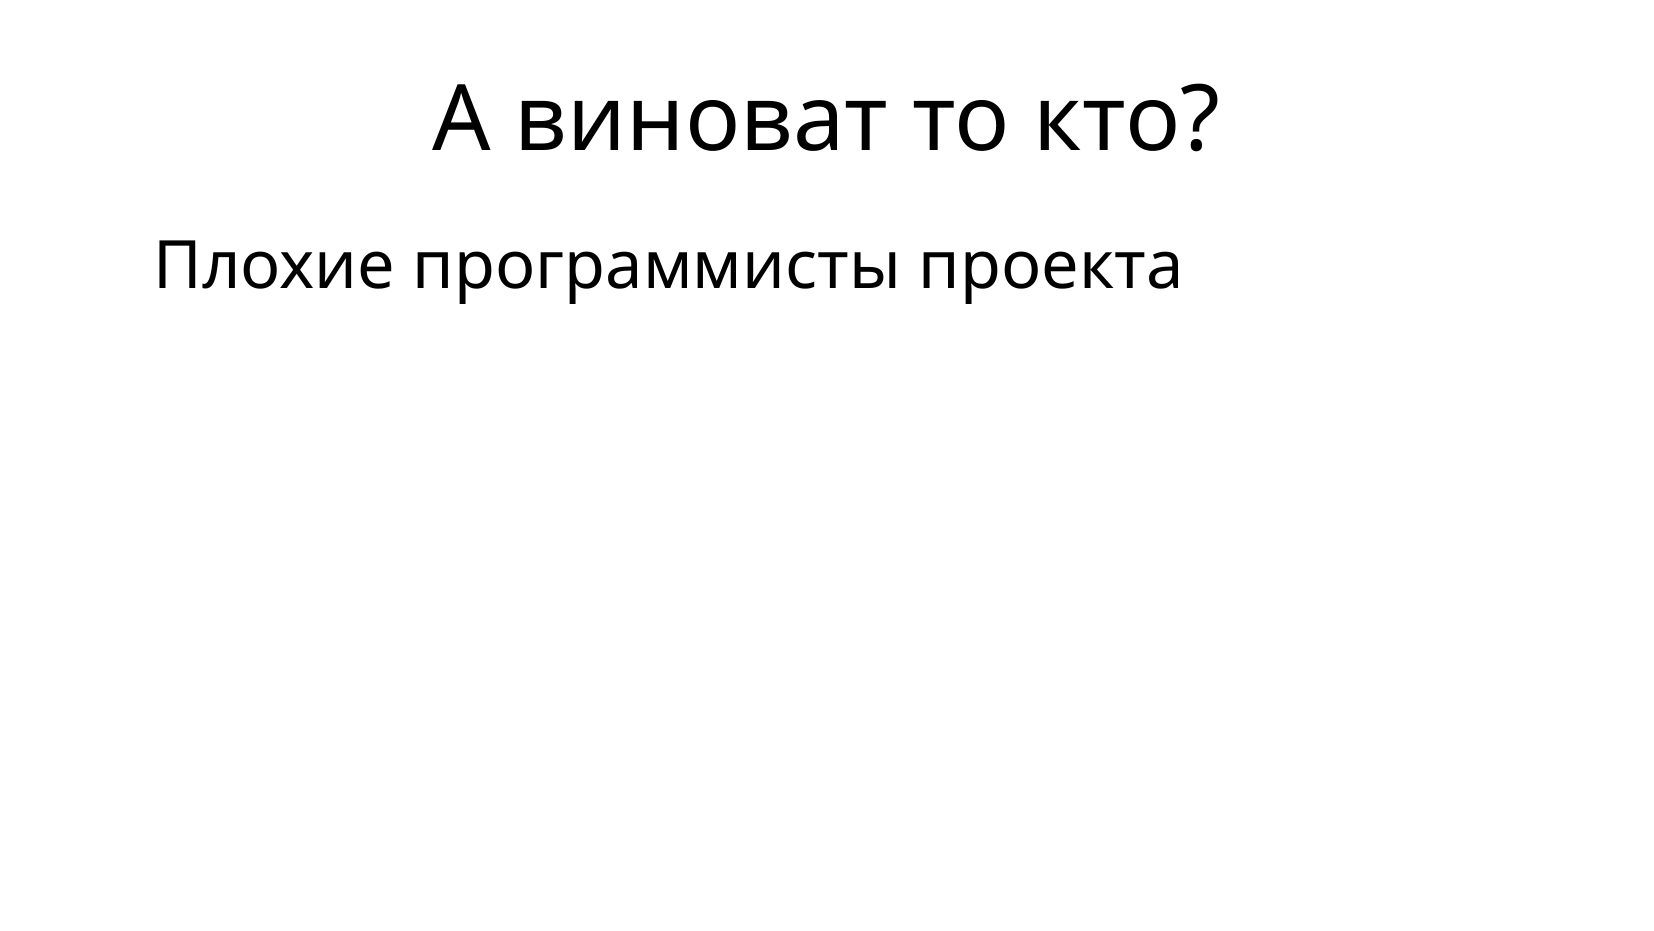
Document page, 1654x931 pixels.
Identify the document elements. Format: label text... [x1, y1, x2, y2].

title А виноват то кто? [82, 37, 1571, 193]
list Плохие программисты проекта [82, 217, 1571, 758]
